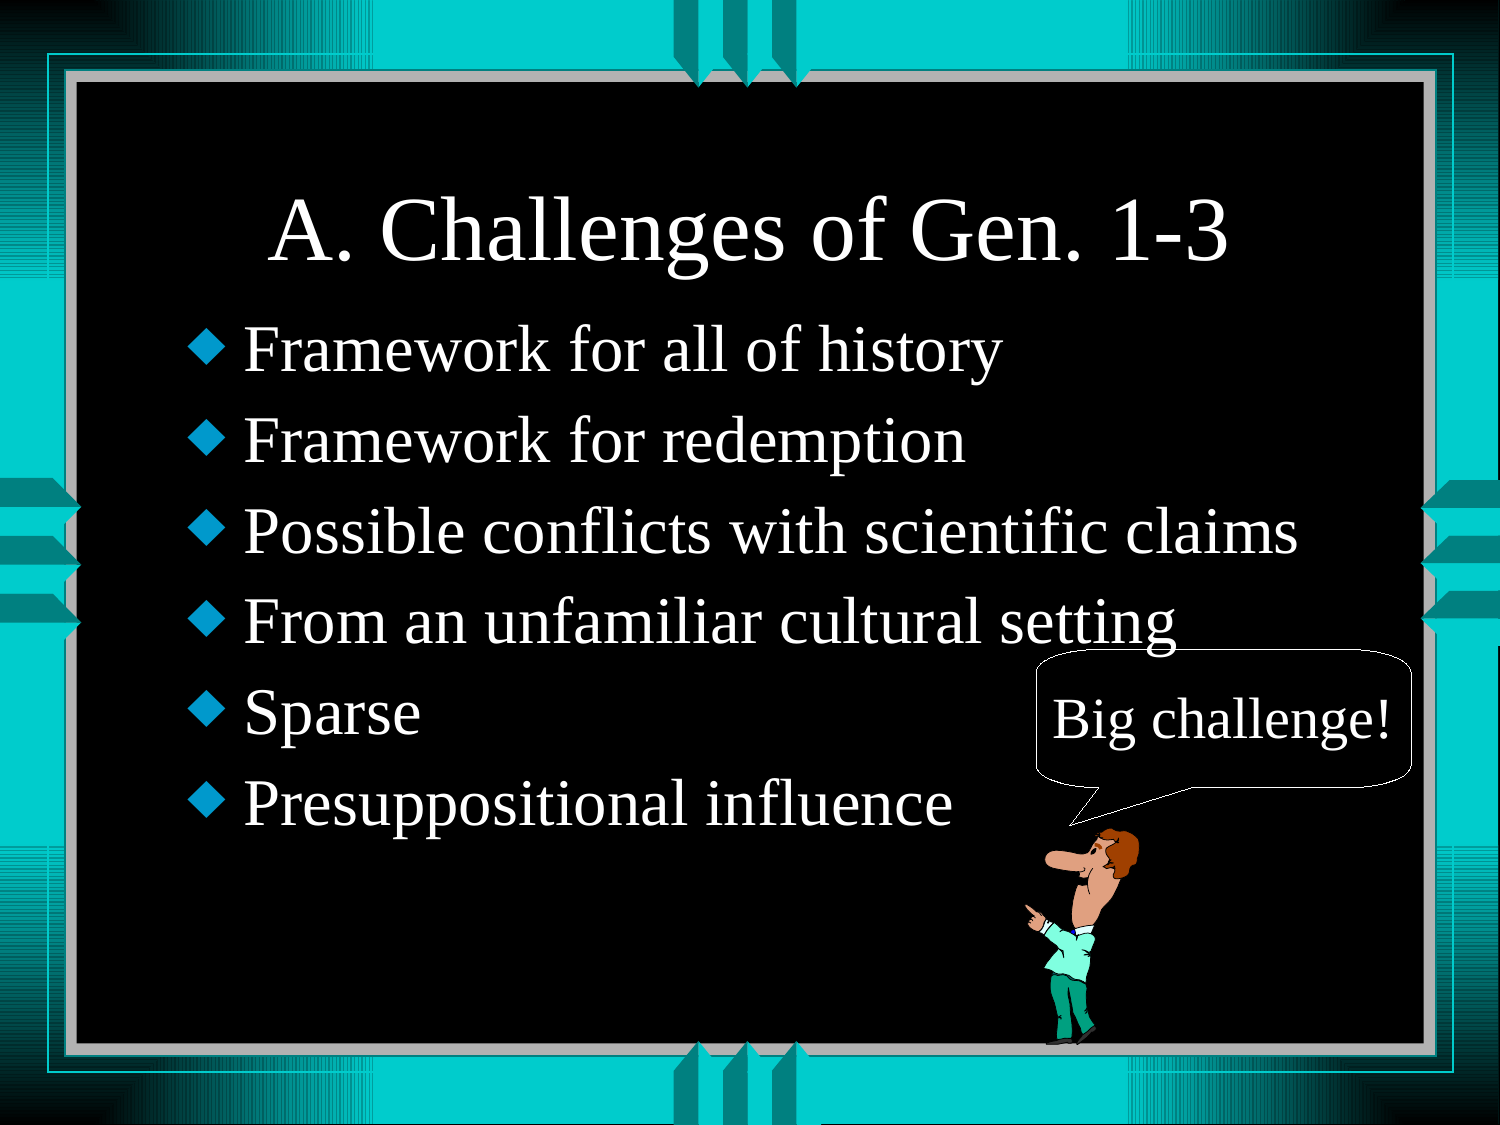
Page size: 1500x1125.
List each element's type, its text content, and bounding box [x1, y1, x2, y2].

title A. Challenges of Gen. 1-3 [112, 99, 1388, 288]
list Framework for all of history Framework for redemption Possible conflicts with scientific claims From an unfamiliar cultural setting Sparse Presuppositional influence [187, 312, 1463, 988]
picture [1020, 824, 1144, 1050]
